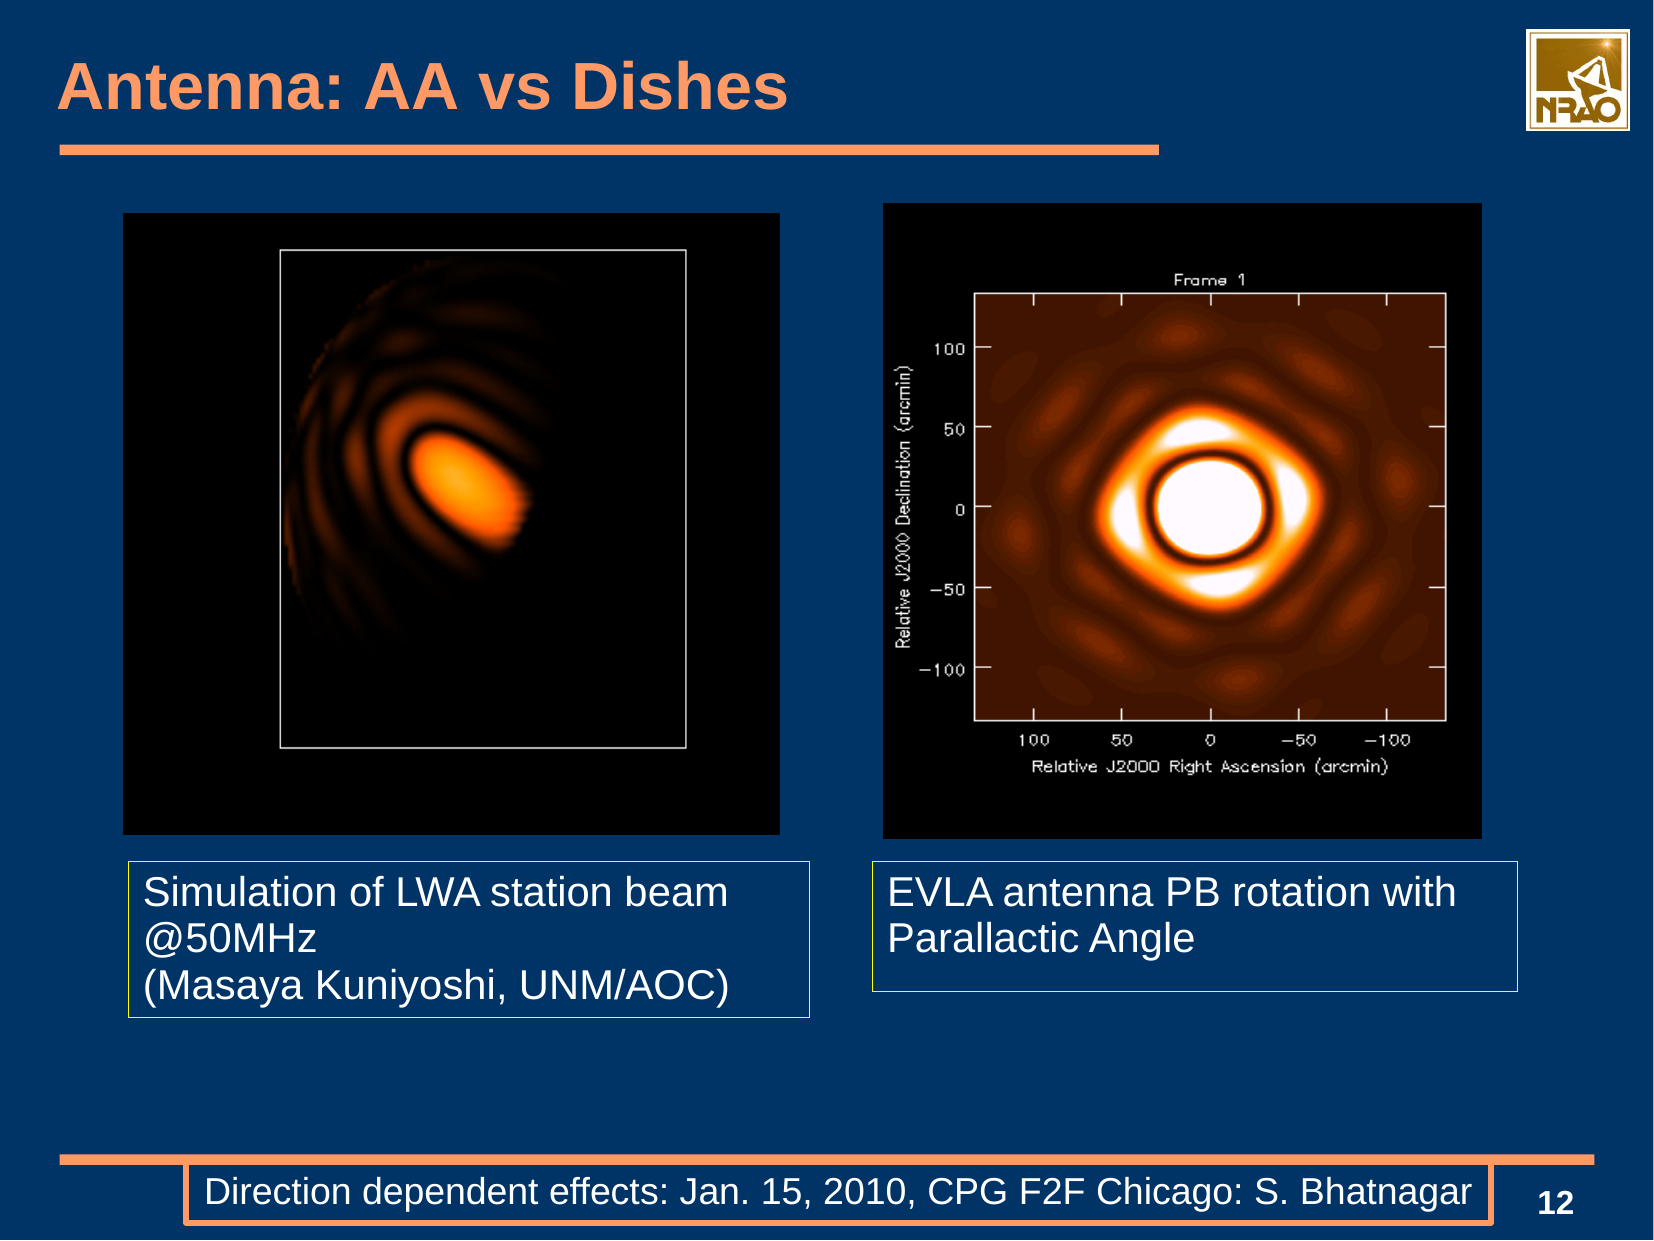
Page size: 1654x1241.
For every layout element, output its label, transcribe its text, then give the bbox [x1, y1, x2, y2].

picture [1526, 29, 1630, 131]
picture [123, 213, 780, 835]
picture [883, 203, 1482, 839]
text_box Simulation of LWA station beam @50MHz (Masaya Kuniyoshi, UNM/AOC) [128, 861, 810, 1018]
text_box EVLA antenna PB rotation with Parallactic Angle [872, 861, 1518, 992]
title Antenna: AA vs Dishes [56, 41, 1489, 131]
